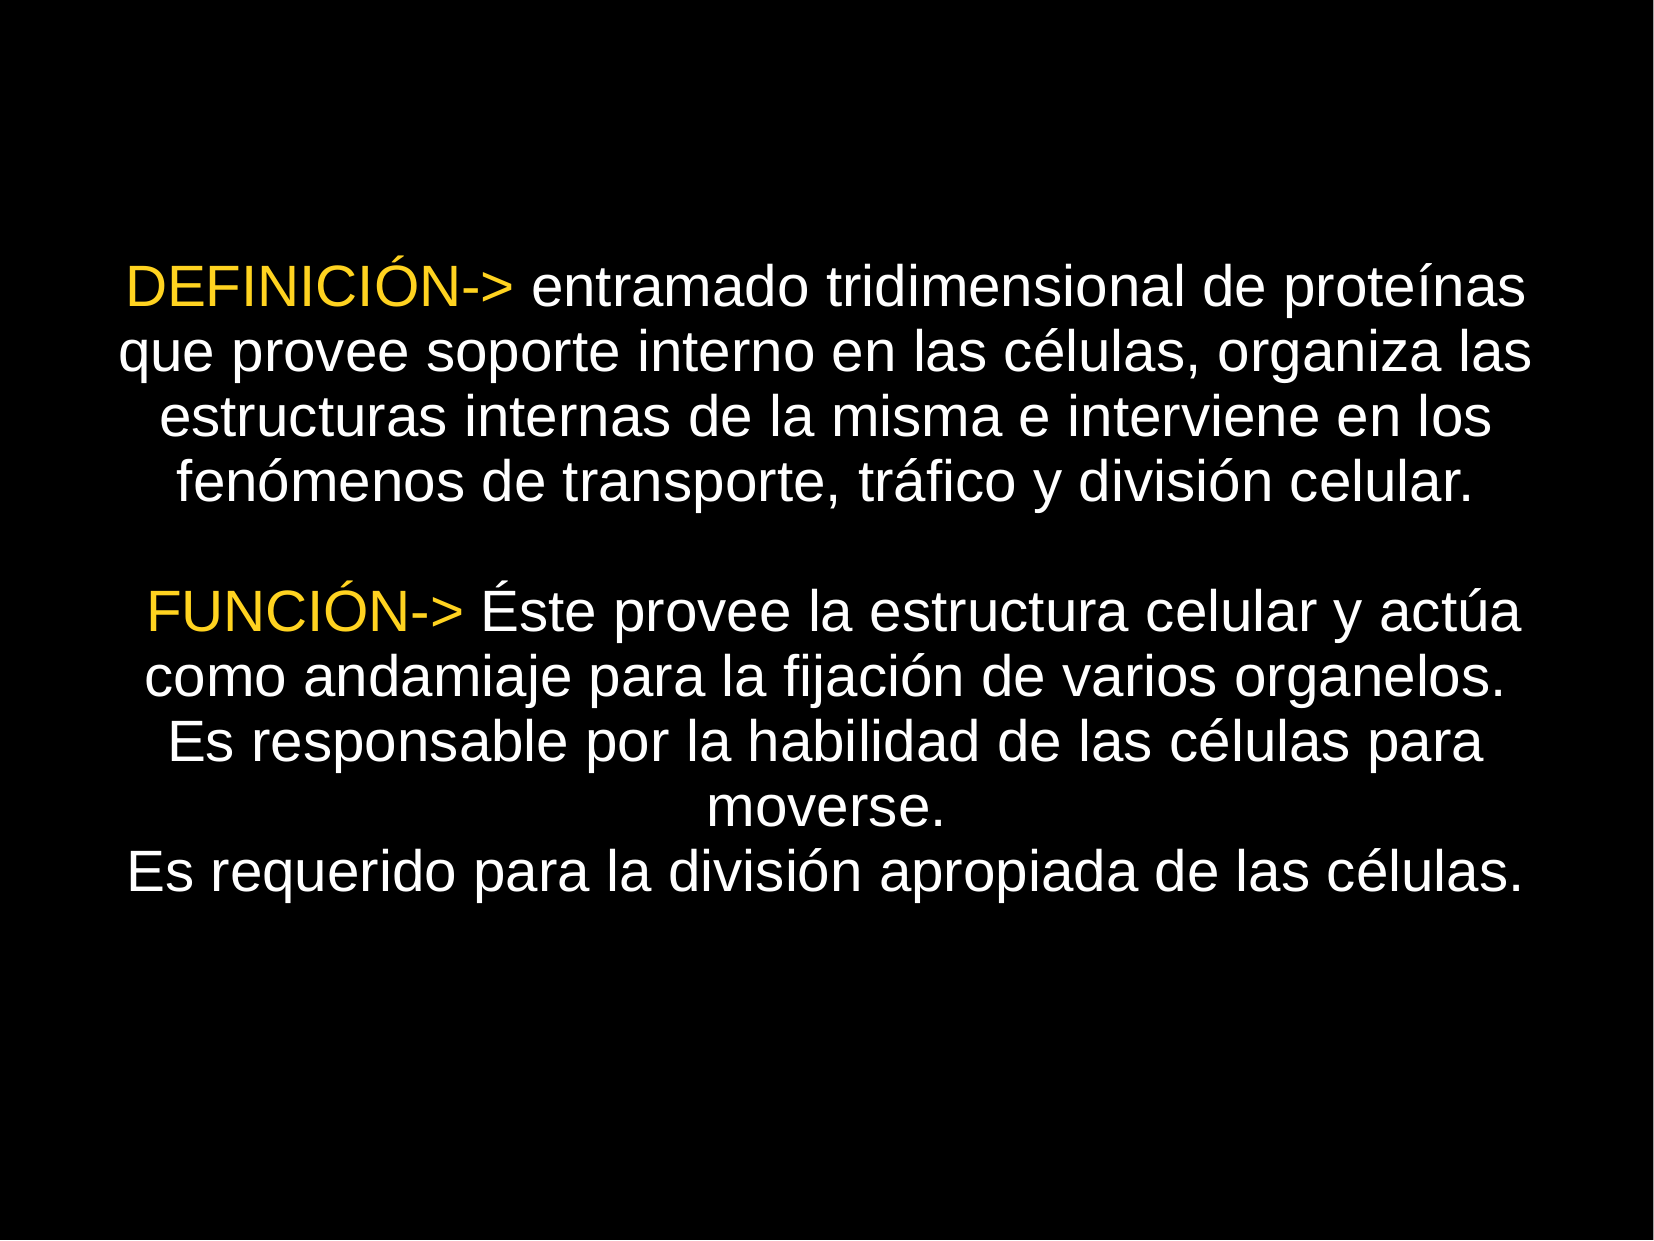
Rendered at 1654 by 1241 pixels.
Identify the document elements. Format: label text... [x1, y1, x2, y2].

subtitle DEFINICIÓN-> entramado tridimensional de proteínas que provee soporte interno en las células, organiza las estructuras internas de la misma e interviene en los fenómenos de transporte, tráfico y división celular. FUNCIÓN-> Éste provee la estructura celular y actúa como andamiaje para la fijación de varios organelos. Es responsable por la habilidad de las células para moverse. Es requerido para la división apropiada de las células. [82, 49, 1571, 1109]
